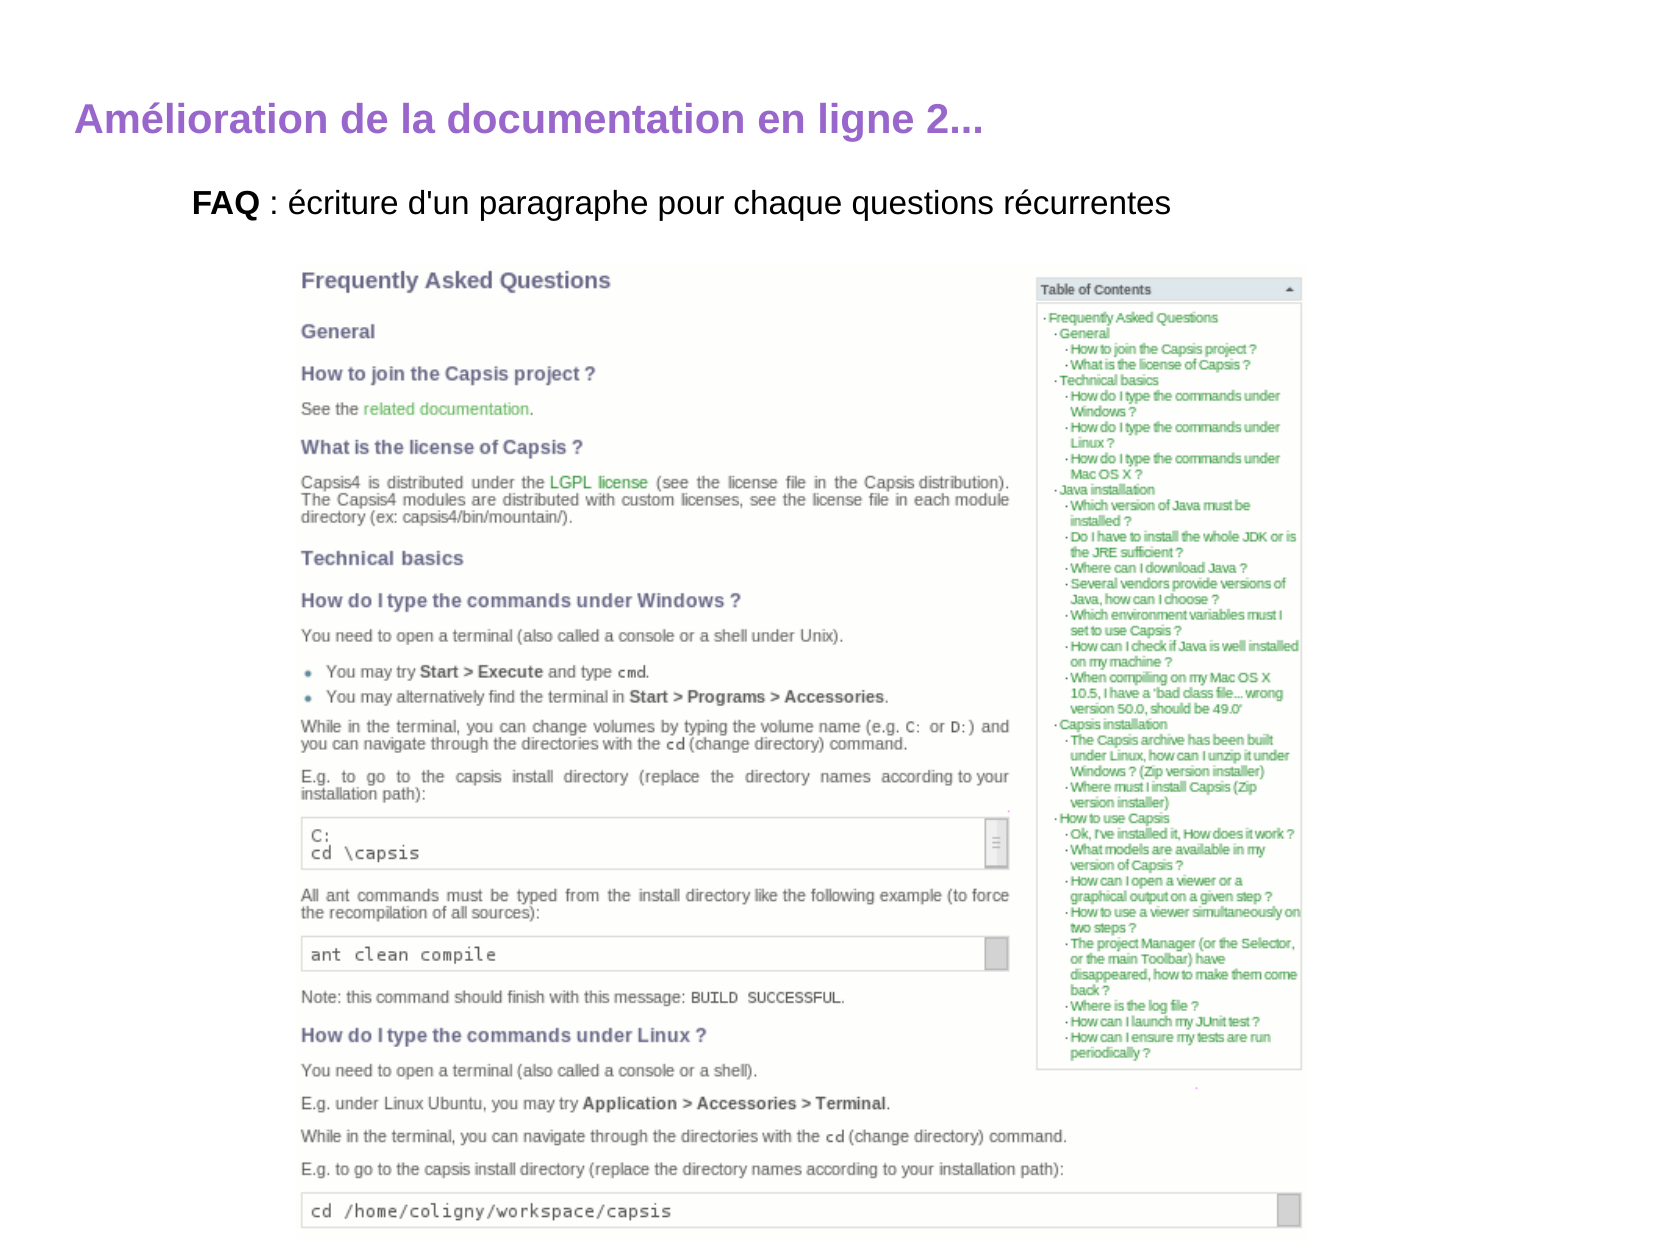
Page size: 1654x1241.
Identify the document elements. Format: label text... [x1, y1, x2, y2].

text_box Amélioration de la documentation en ligne 2... [59, 88, 1388, 158]
picture [295, 265, 1307, 1241]
text_box FAQ : écriture d'un paragraphe pour chaque questions récurrentes [177, 177, 1506, 318]
